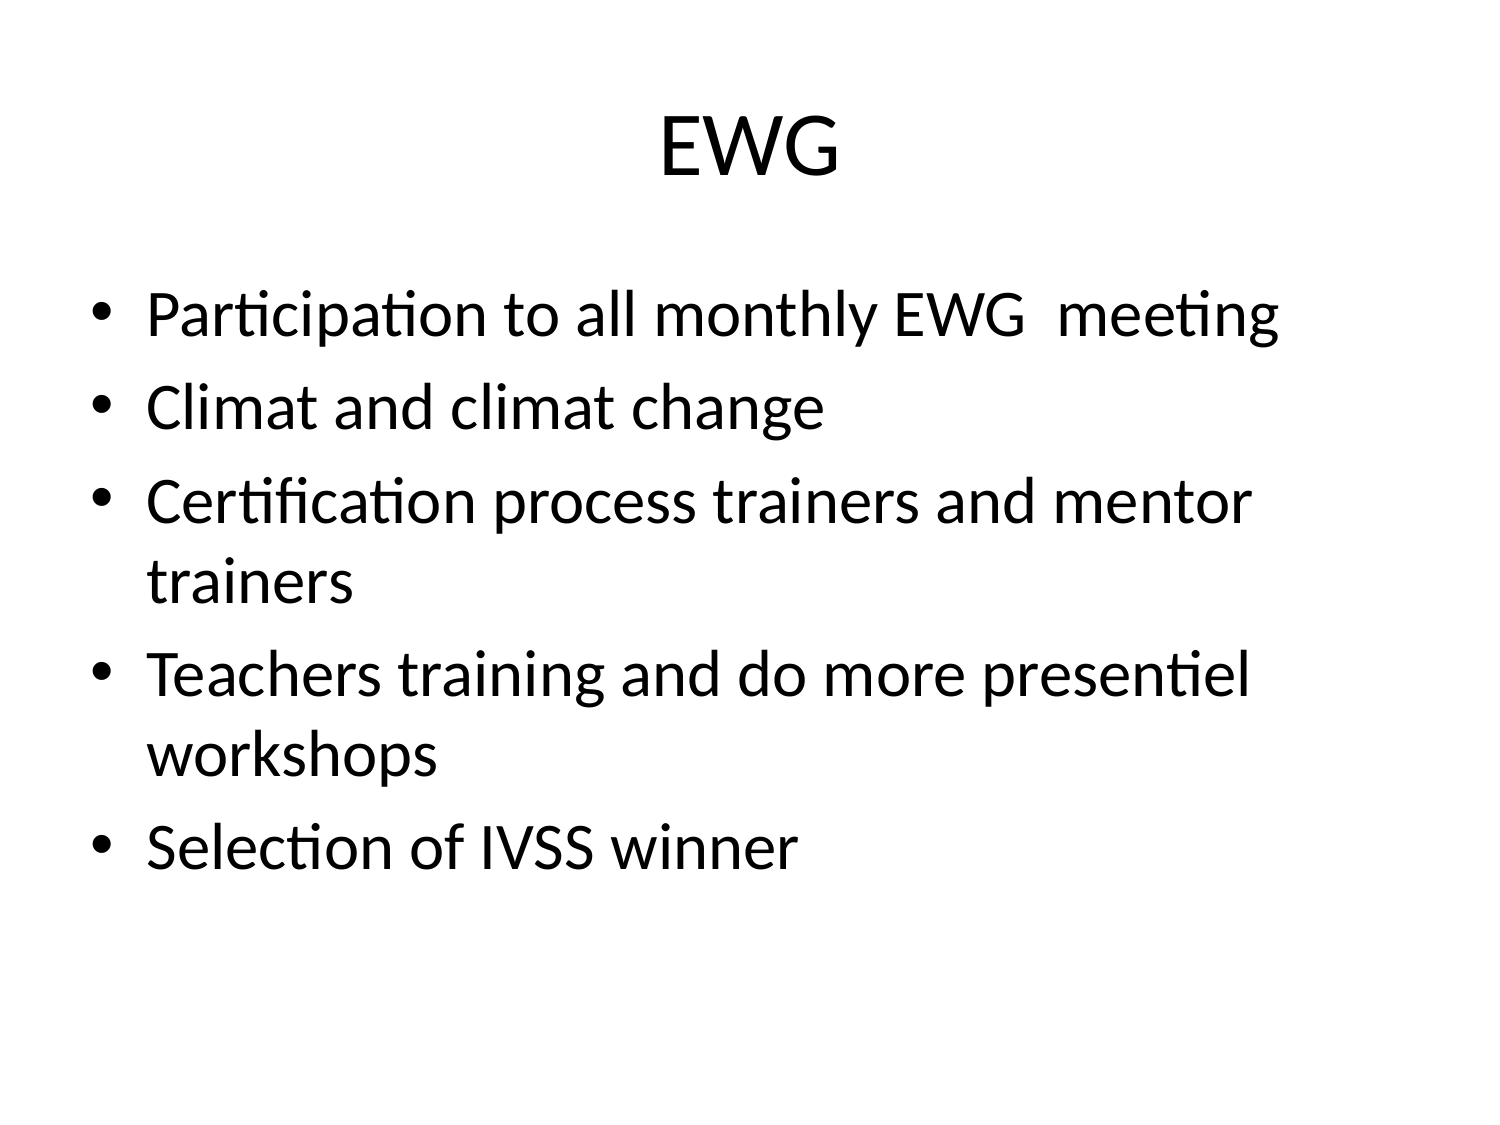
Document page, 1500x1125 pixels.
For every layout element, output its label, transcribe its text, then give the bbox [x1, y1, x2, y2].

list Participation to all monthly EWG meeting Climat and climat change Certification process trainers and mentor trainers Teachers training and do more presentiel workshops Selection of IVSS winner [75, 262, 1425, 1005]
title EWG [75, 45, 1425, 233]
